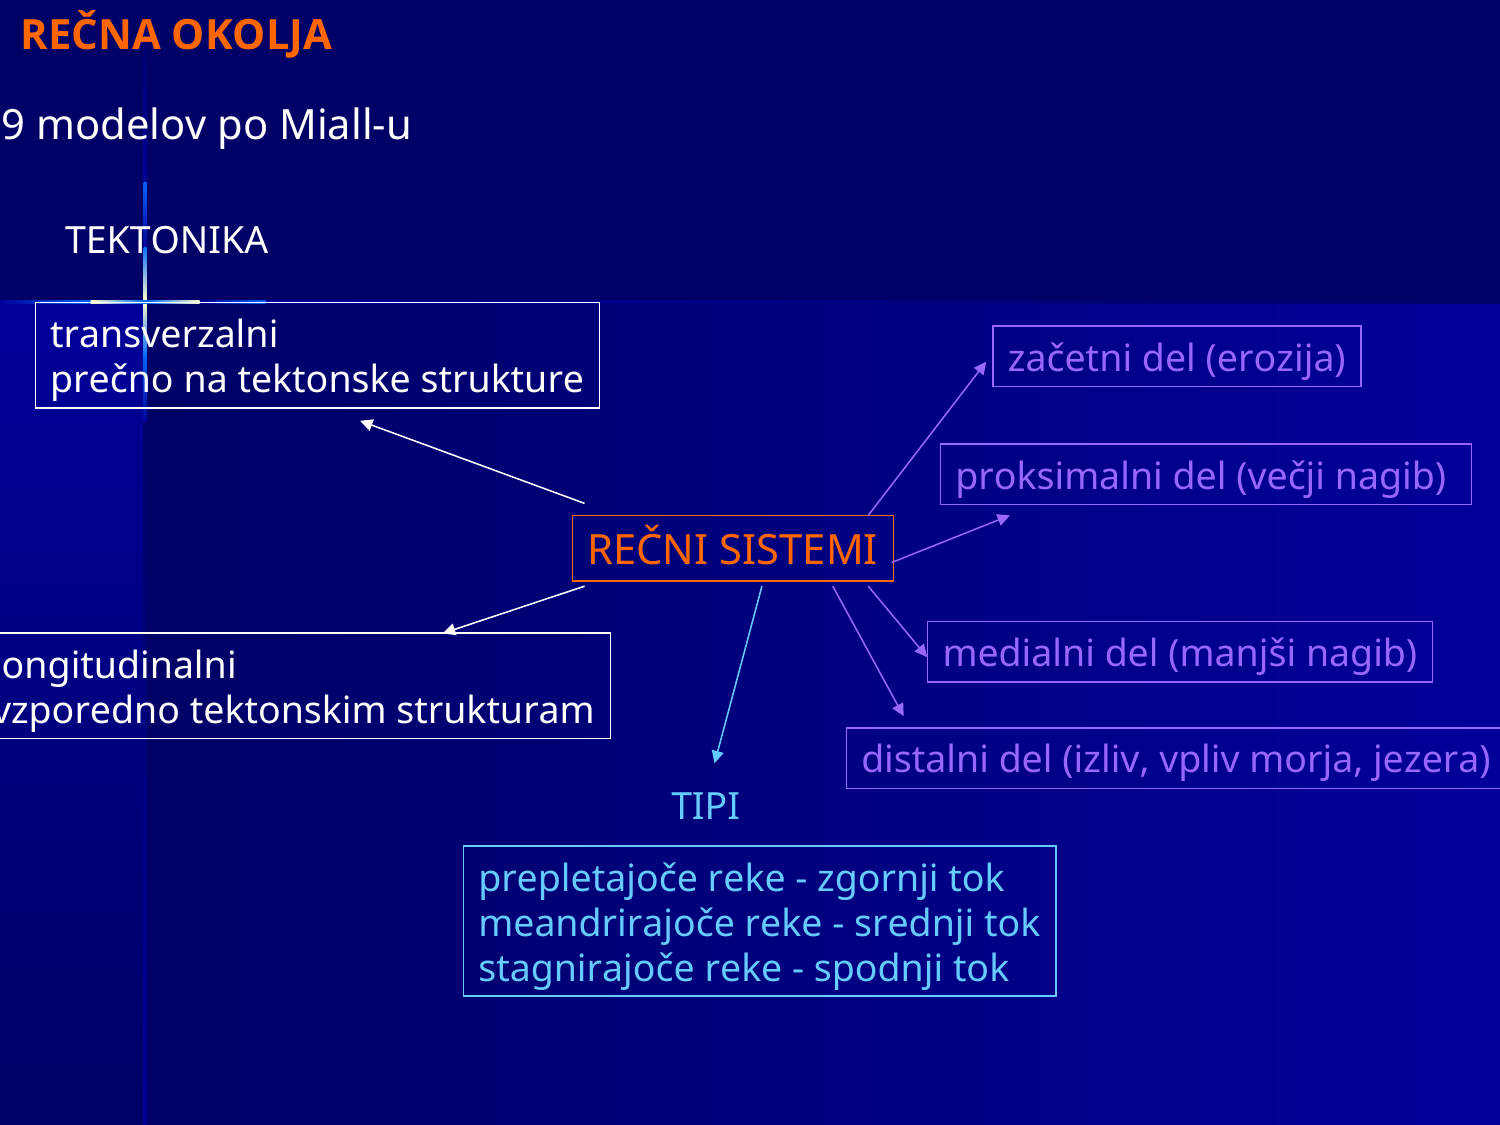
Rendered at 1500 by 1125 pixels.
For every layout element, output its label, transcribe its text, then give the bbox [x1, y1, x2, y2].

text_box TEKTONIKA [50, 207, 284, 269]
text_box transverzalni prečno na tektonske strukture [35, 302, 600, 409]
text_box 9 modelov po Miall-u [0, 90, 428, 156]
text_box REČNI SISTEMI [572, 515, 894, 581]
text_box začetni del (erozija) [993, 326, 1362, 387]
text_box proksimalni del (večji nagib) [940, 444, 1472, 505]
text_box medialni del (manjši nagib) [927, 621, 1433, 683]
text_box REČNA OKOLJA [6, 0, 348, 66]
text_box distalni del (izliv, vpliv morja, jezera) [846, 727, 1500, 789]
text_box longitudinalni vzporedno tektonskim strukturam [0, 633, 611, 739]
text_box prepletajoče reke - zgornji tok meandrirajoče reke - srednji tok stagnirajoče reke - spodnji tok [463, 845, 1056, 997]
text_box TIPI [656, 774, 756, 836]
